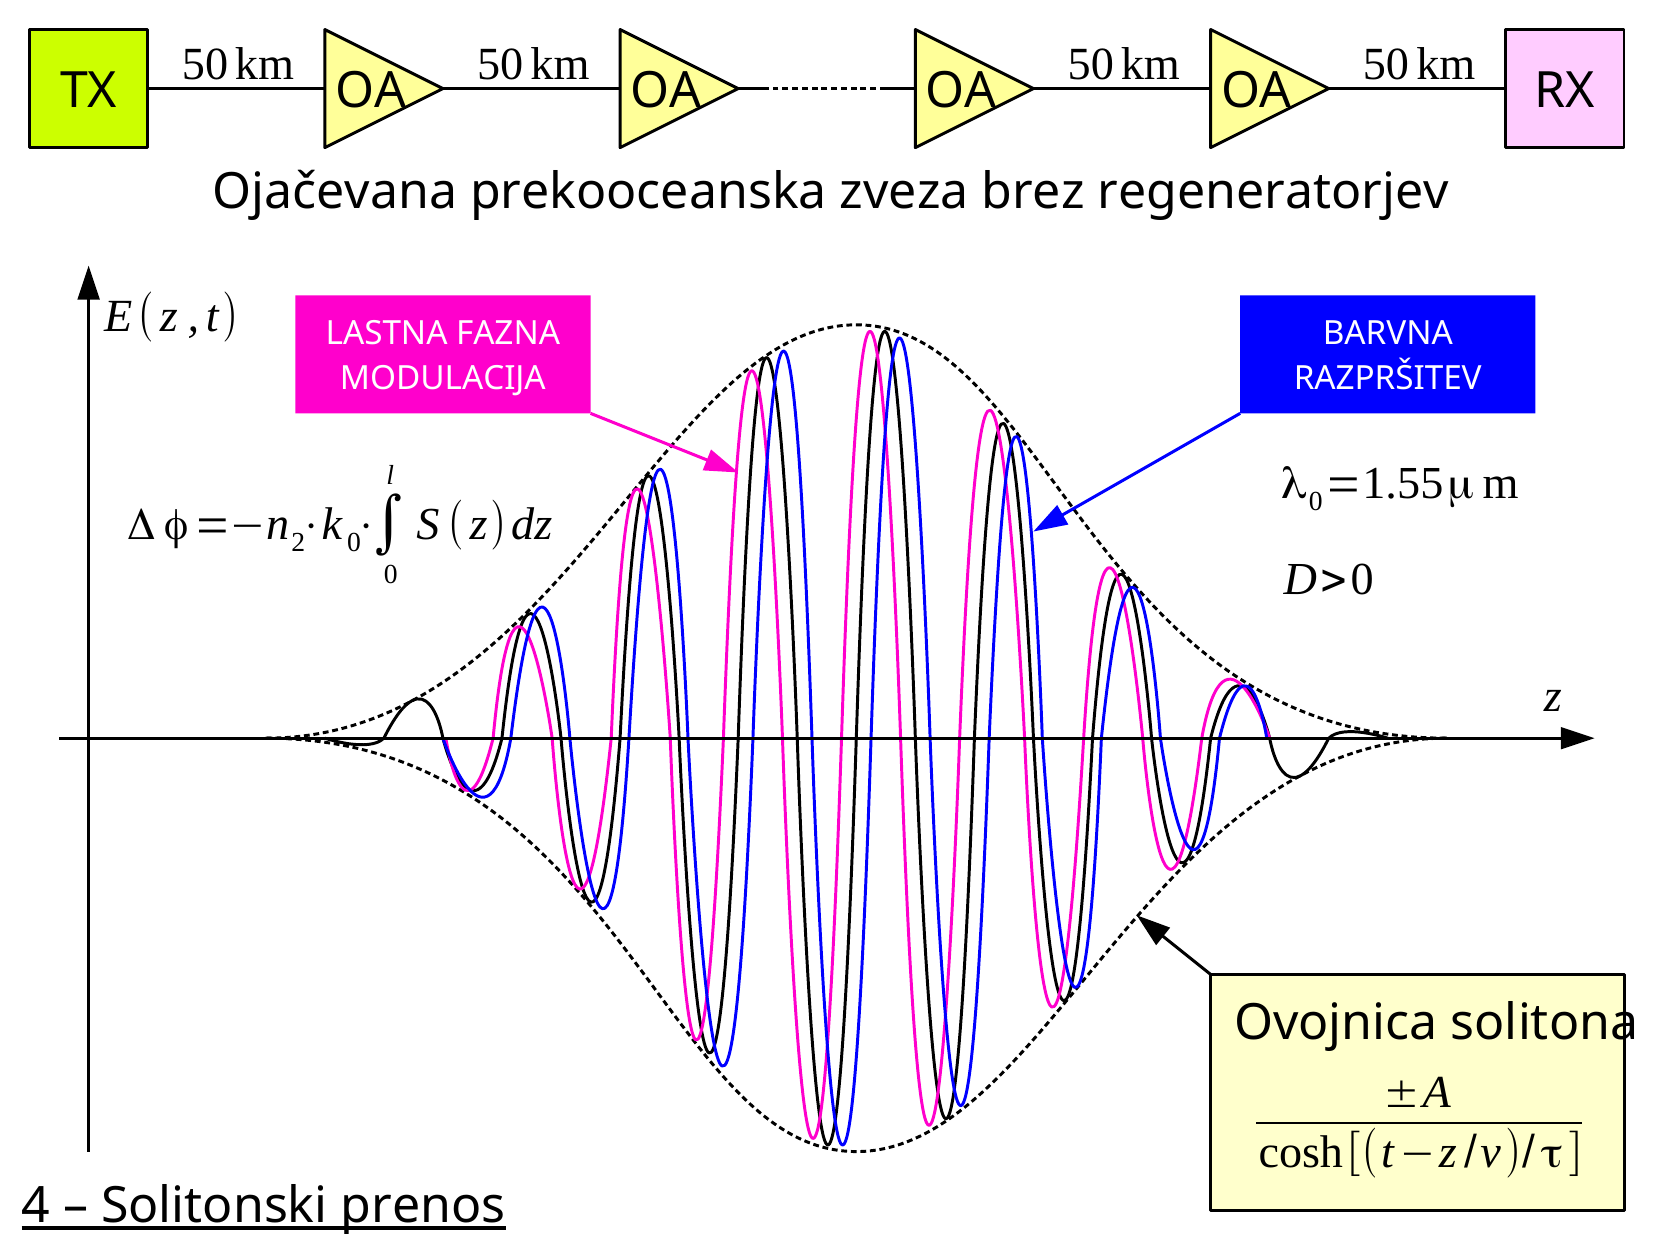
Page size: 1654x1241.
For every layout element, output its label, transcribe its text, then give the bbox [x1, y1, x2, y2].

chart [1269, 553, 1387, 606]
chart [1242, 1066, 1595, 1179]
text_box OA [915, 29, 1034, 148]
text_box Ovojnica solitona [1234, 986, 1612, 1059]
chart [1530, 670, 1576, 723]
chart [465, 38, 603, 91]
chart [1056, 38, 1194, 91]
chart [90, 290, 250, 343]
chart [170, 38, 308, 91]
text_box OA [620, 29, 739, 148]
chart [115, 459, 566, 591]
text_box 4 – Solitonski prenos [21, 1169, 517, 1230]
text_box LASTNA FAZNA MODULACIJA [295, 295, 591, 414]
chart [1269, 457, 1531, 517]
chart [1351, 38, 1489, 91]
text_box [1617, 1026, 1625, 1036]
text_box BARVNA RAZPRŠITEV [1240, 295, 1536, 414]
text_box RX [1505, 29, 1625, 148]
text_box [1210, 974, 1625, 1211]
text_box OA [324, 29, 443, 148]
text_box Ojačevana prekooceanska zveza brez regeneratorjev [212, 154, 1375, 228]
text_box OA [1210, 29, 1329, 148]
text_box TX [29, 29, 148, 148]
